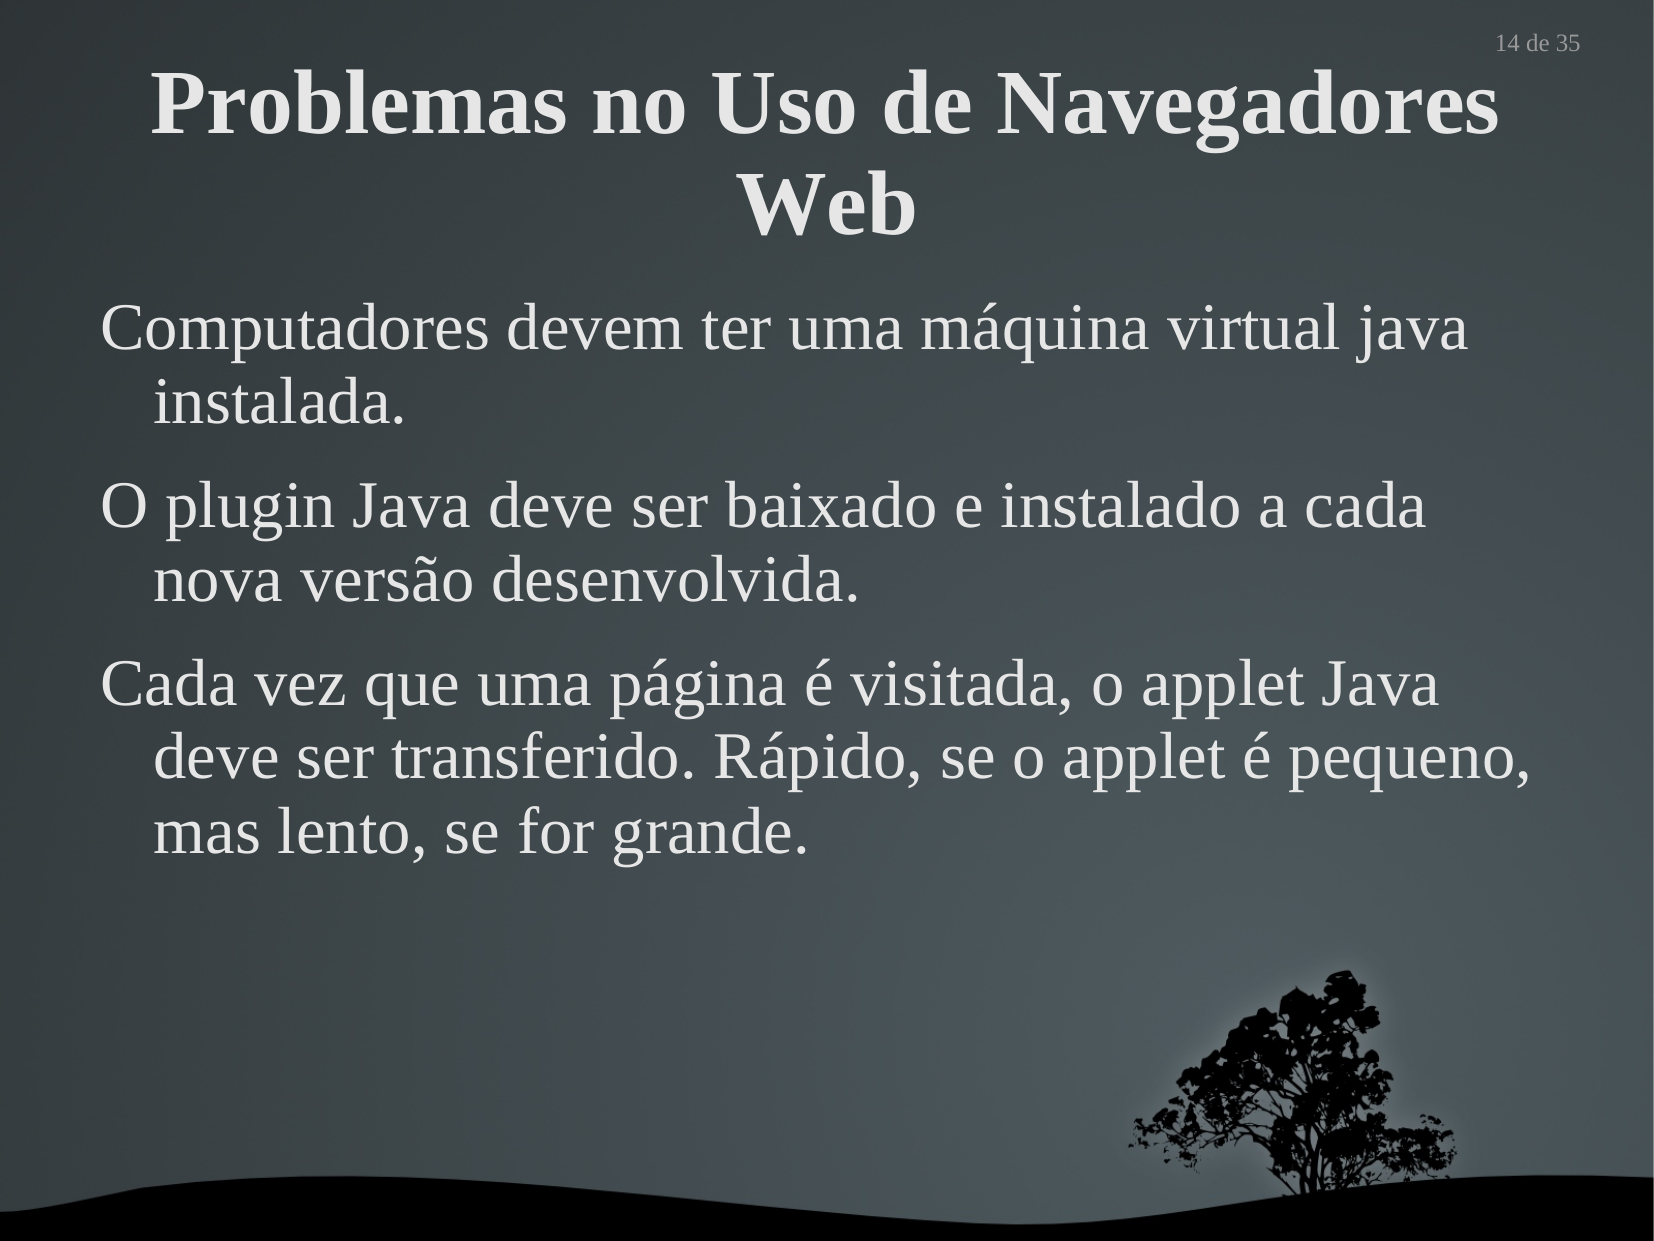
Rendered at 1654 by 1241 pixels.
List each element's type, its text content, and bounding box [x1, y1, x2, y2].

list Computadores devem ter uma máquina virtual java instalada. O plugin Java deve ser baixado e instalado a cada nova versão desenvolvida. Cada vez que uma página é visitada, o applet Java deve ser transferido. Rápido, se o applet é pequeno, mas lento, se for grande. [82, 290, 1571, 1094]
title Problemas no Uso de Navegadores Web [82, 33, 1571, 273]
picture [0, 0, 1654, 1241]
